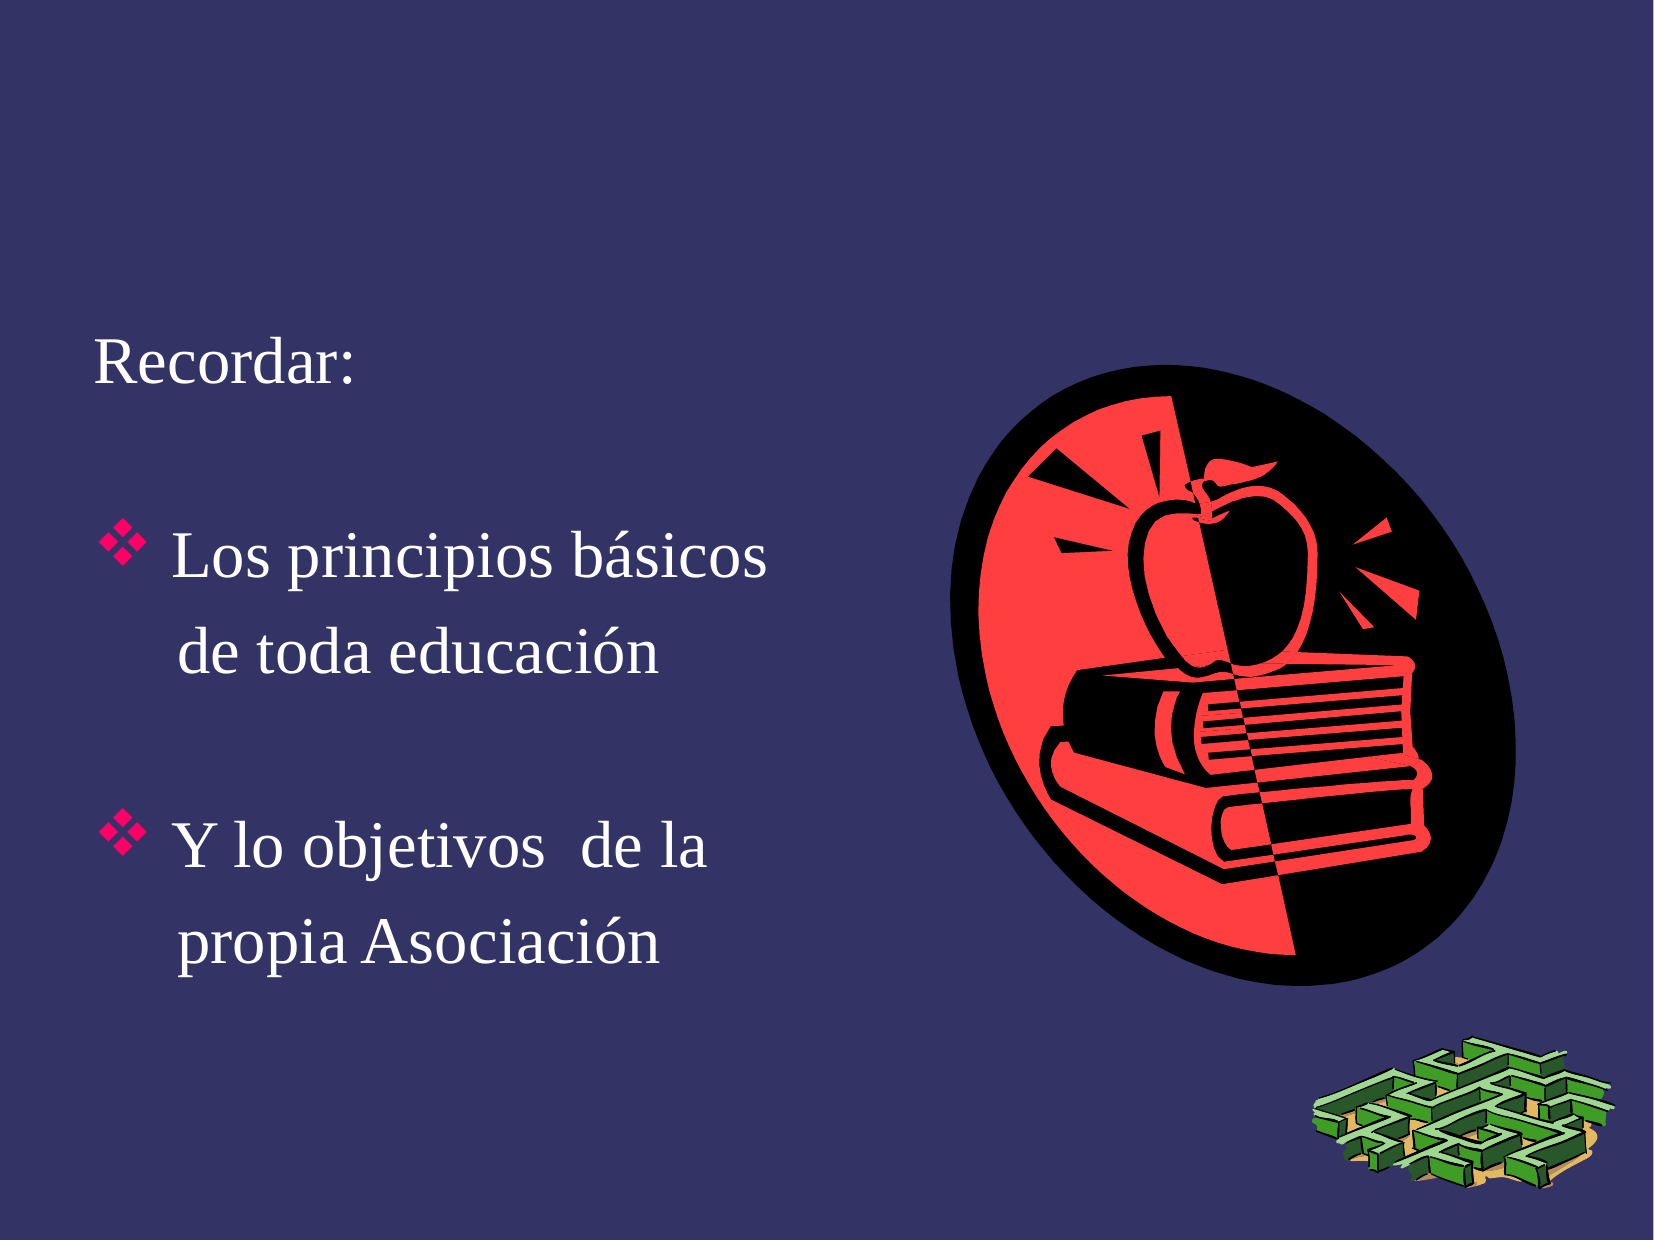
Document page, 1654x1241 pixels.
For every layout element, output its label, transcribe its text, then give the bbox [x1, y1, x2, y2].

list Recordar: Los principios básicos de toda educación Y lo objetivos de la propia Asociación [88, 216, 820, 1137]
picture [941, 364, 1521, 987]
